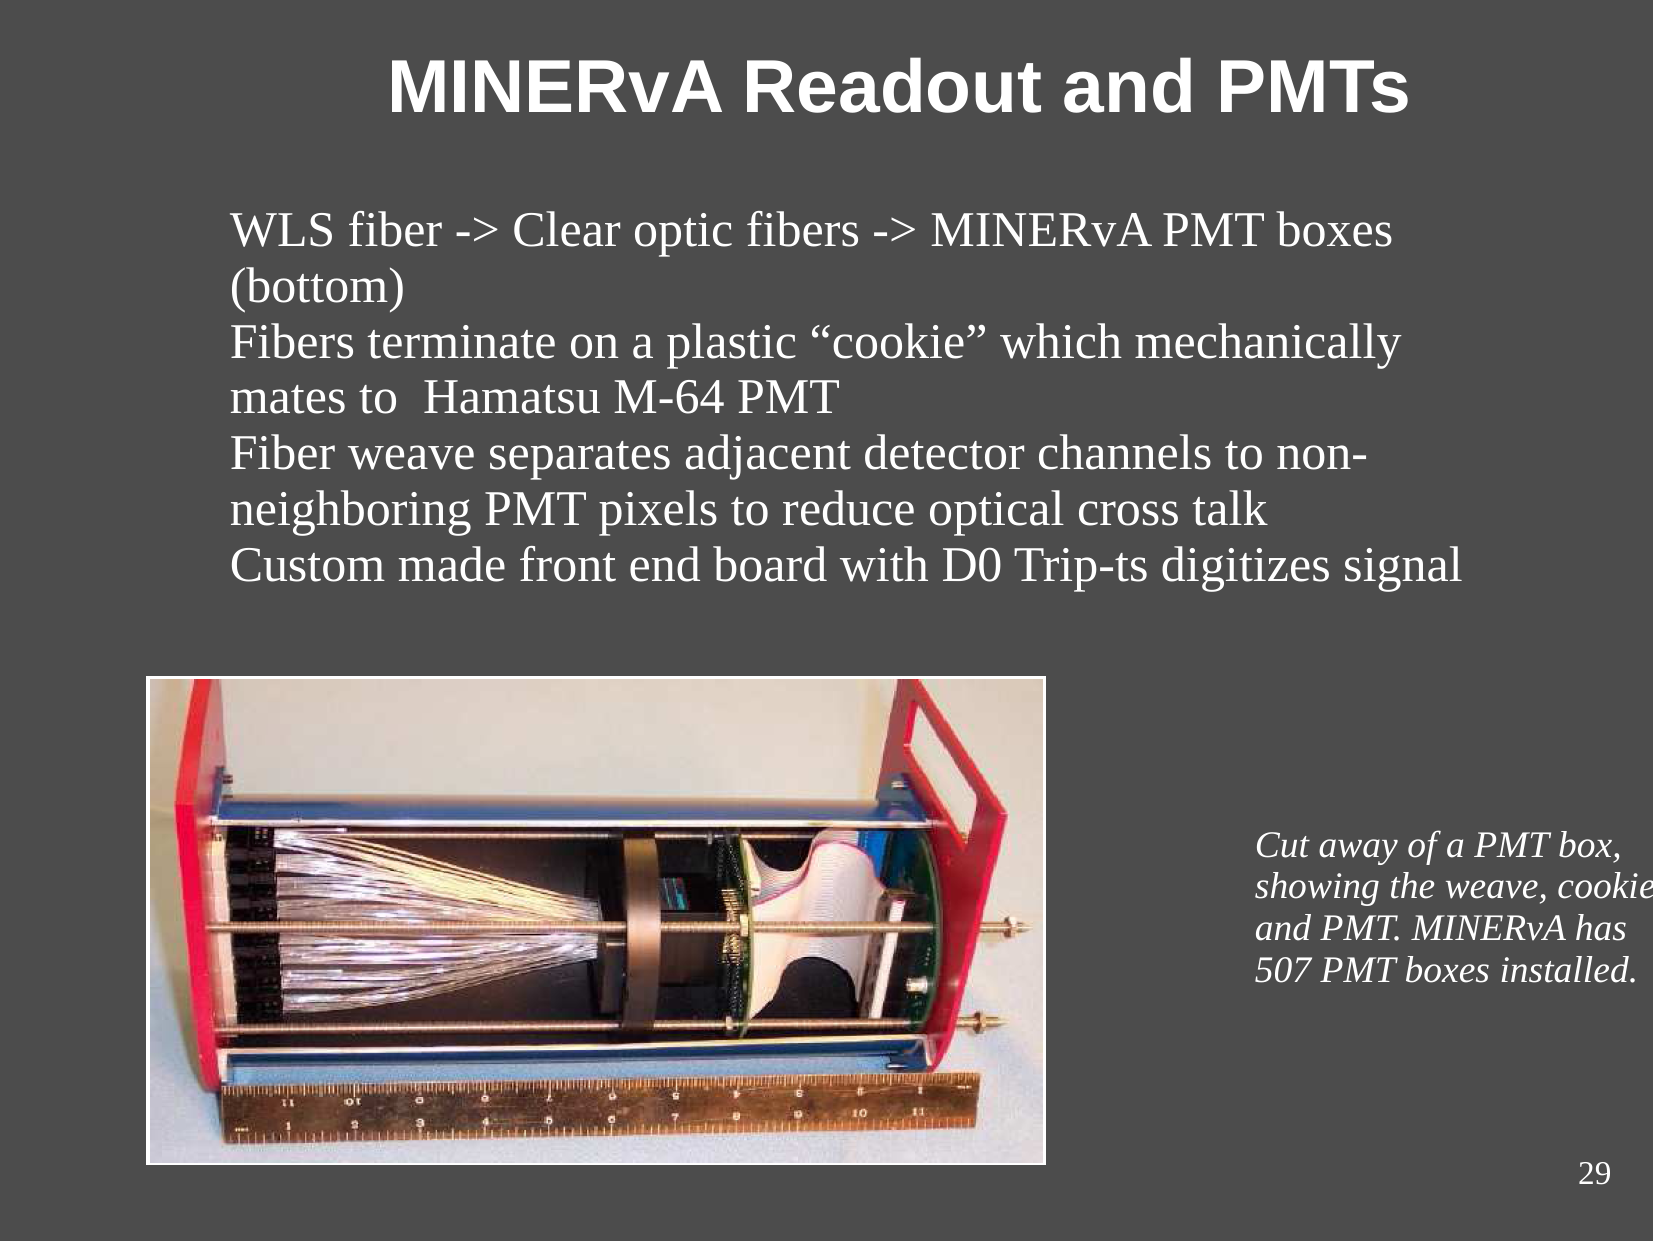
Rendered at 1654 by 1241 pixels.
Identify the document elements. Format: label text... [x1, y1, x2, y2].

picture [146, 676, 1046, 1165]
text_box MINERvA Readout and PMTs [188, 37, 1610, 137]
text_box Cut away of a PMT box, showing the weave, cookie, and PMT. MINERvA has 507 PMT boxes installed. [1240, 813, 1653, 950]
text_box WLS fiber -> Clear optic fibers -> MINERvA PMT boxes (bottom) Fibers terminate on a plastic “cookie” which mechanically mates to Hamatsu M-64 PMT Fiber weave separates adjacent detector channels to non-neighboring PMT pixels to reduce optical cross talk Custom made front end board with D0 Trip-ts digitizes signal [214, 191, 1542, 763]
